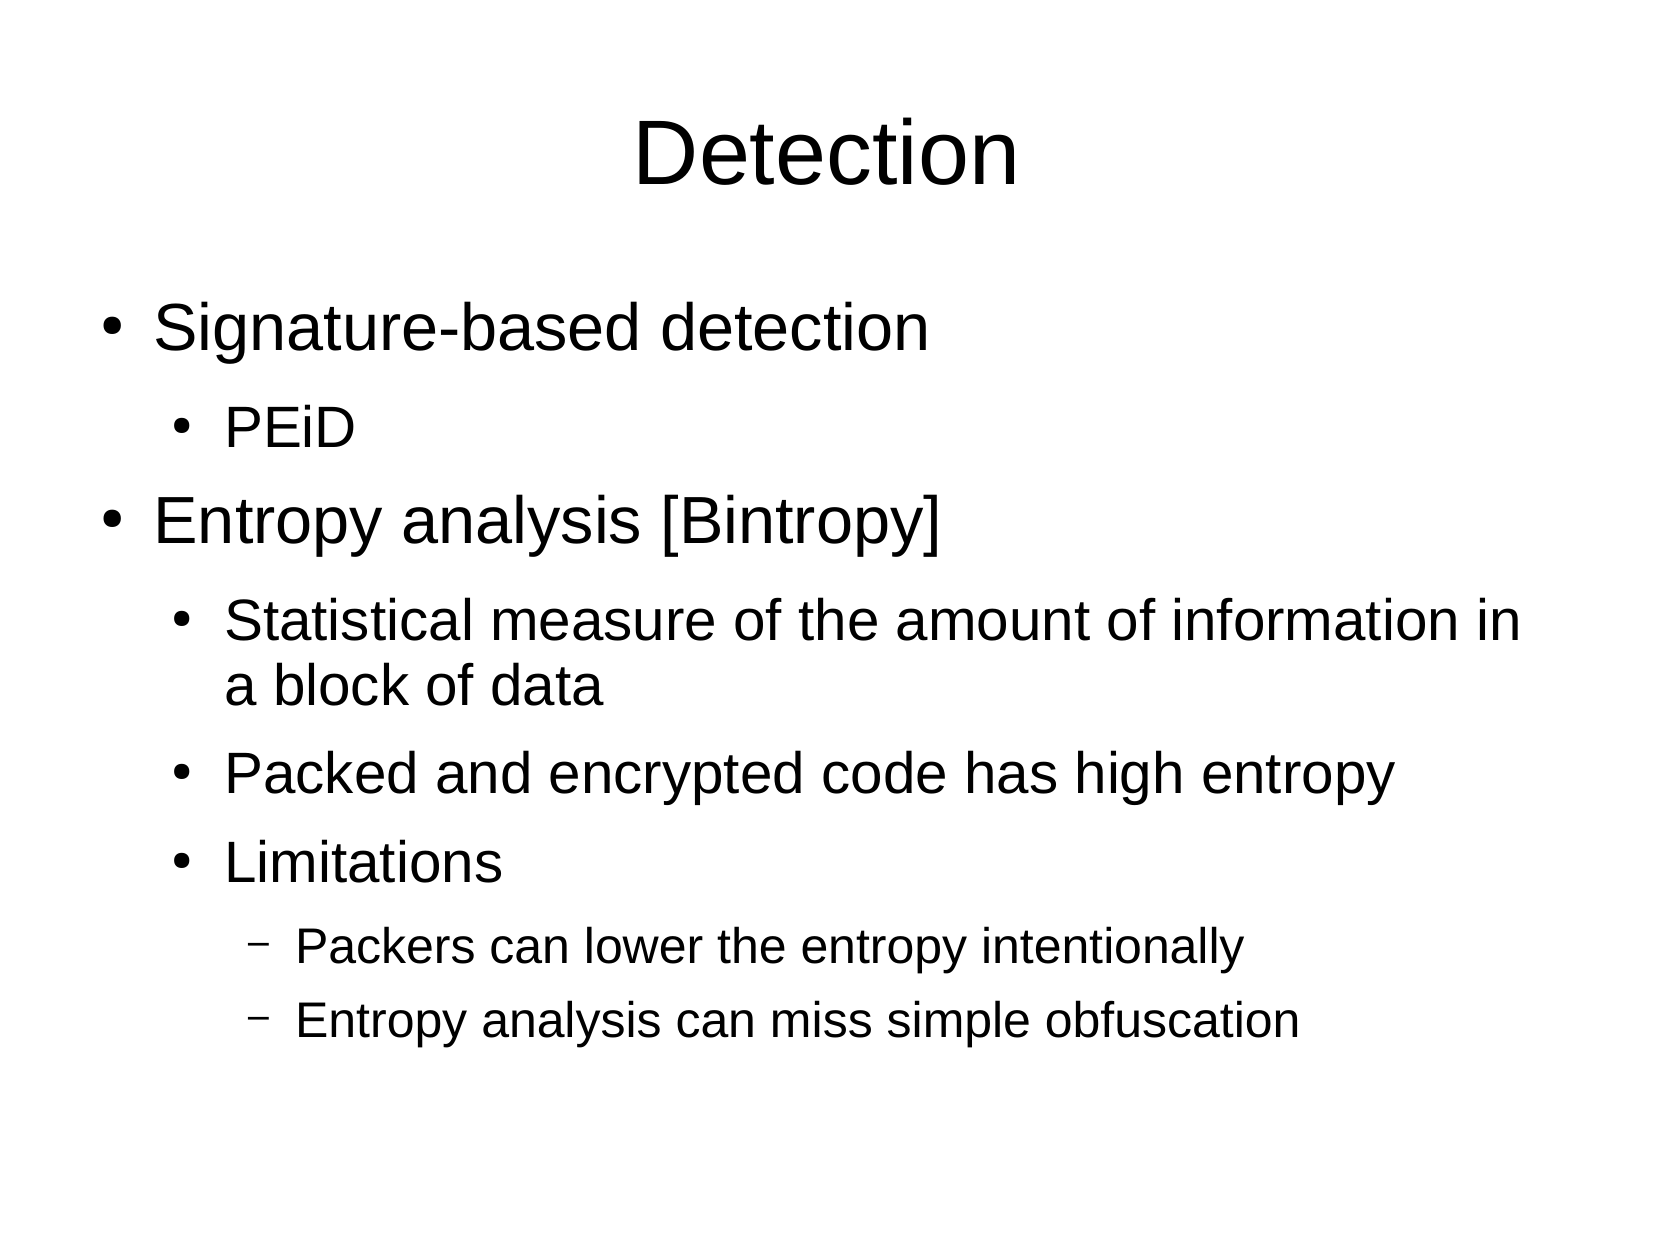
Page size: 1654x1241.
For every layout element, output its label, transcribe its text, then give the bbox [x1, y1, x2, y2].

title Detection [82, 49, 1571, 257]
list Signature-based detection PEiD Entropy analysis [Bintropy] Statistical measure of the amount of information in a block of data Packed and encrypted code has high entropy Limitations Packers can lower the entropy intentionally Entropy analysis can miss simple obfuscation [82, 290, 1571, 1109]
